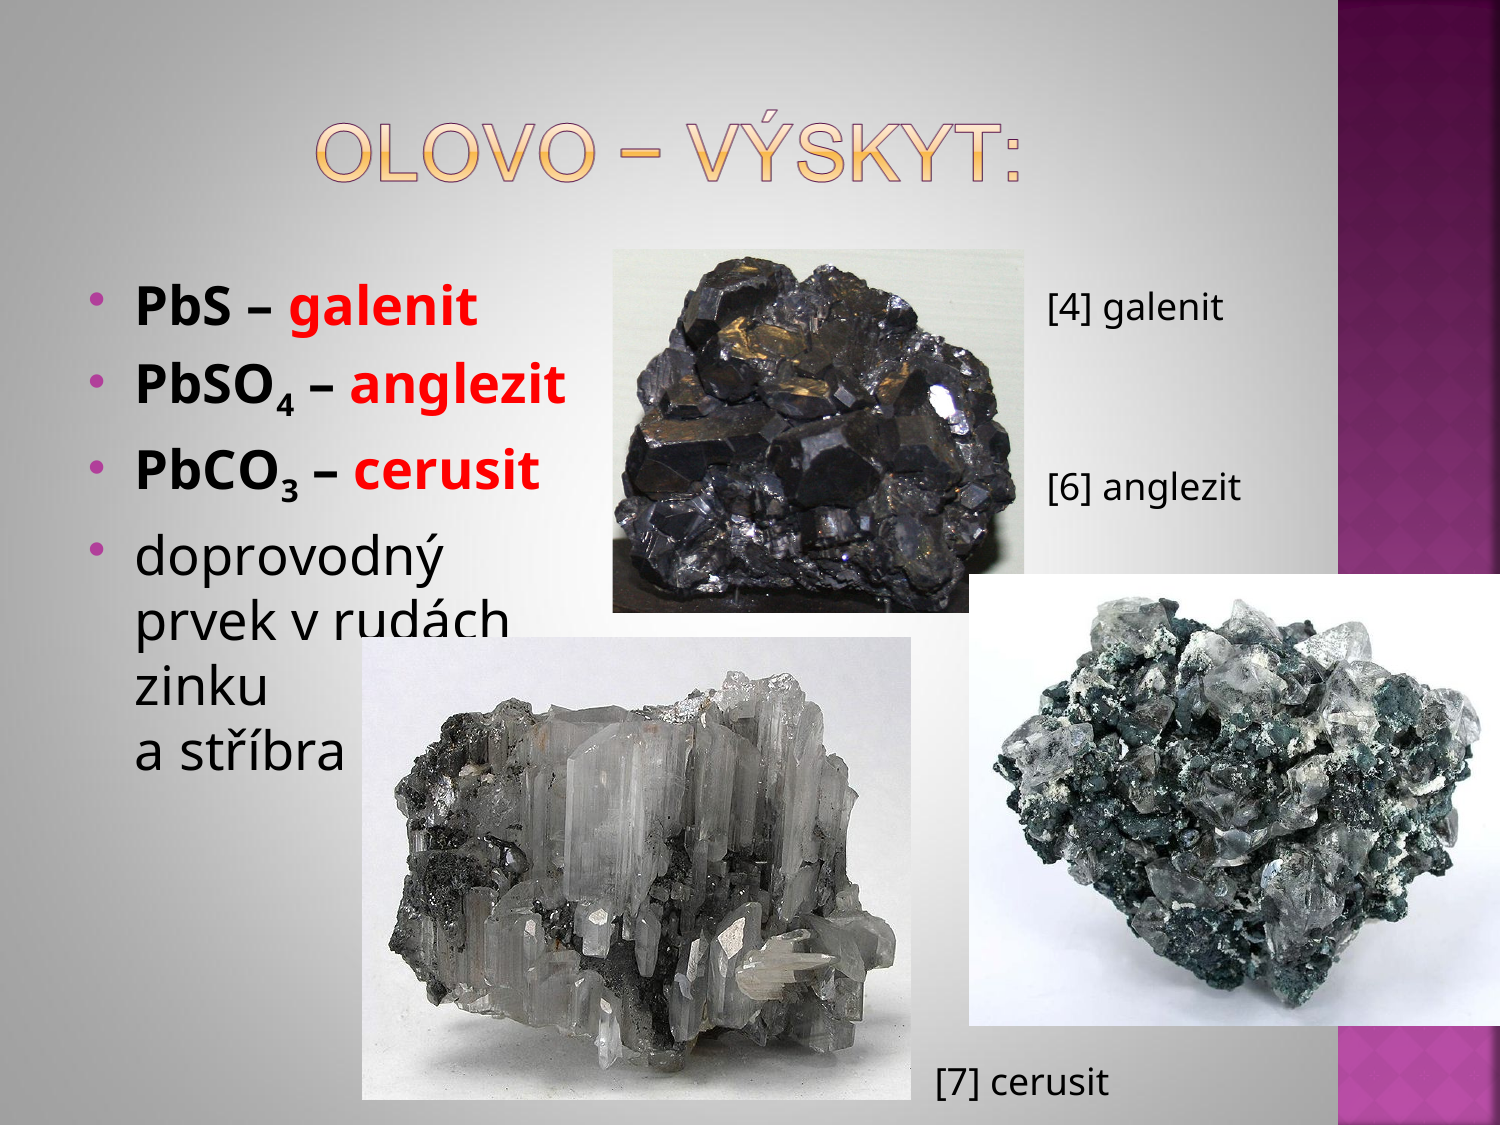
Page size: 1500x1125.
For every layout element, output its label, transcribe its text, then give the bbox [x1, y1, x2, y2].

text_box [7] cerusit [919, 1049, 1125, 1111]
text_box [75, 53, 1264, 247]
list PbS – galenit PbSO4 – anglezit PbCO3 – cerusit doprovodný prvek v rudách zinku a stříbra [75, 263, 613, 1060]
text_box [4] galenit [6] anglezit [1031, 274, 1257, 516]
picture [0, 0, 1500, 1125]
